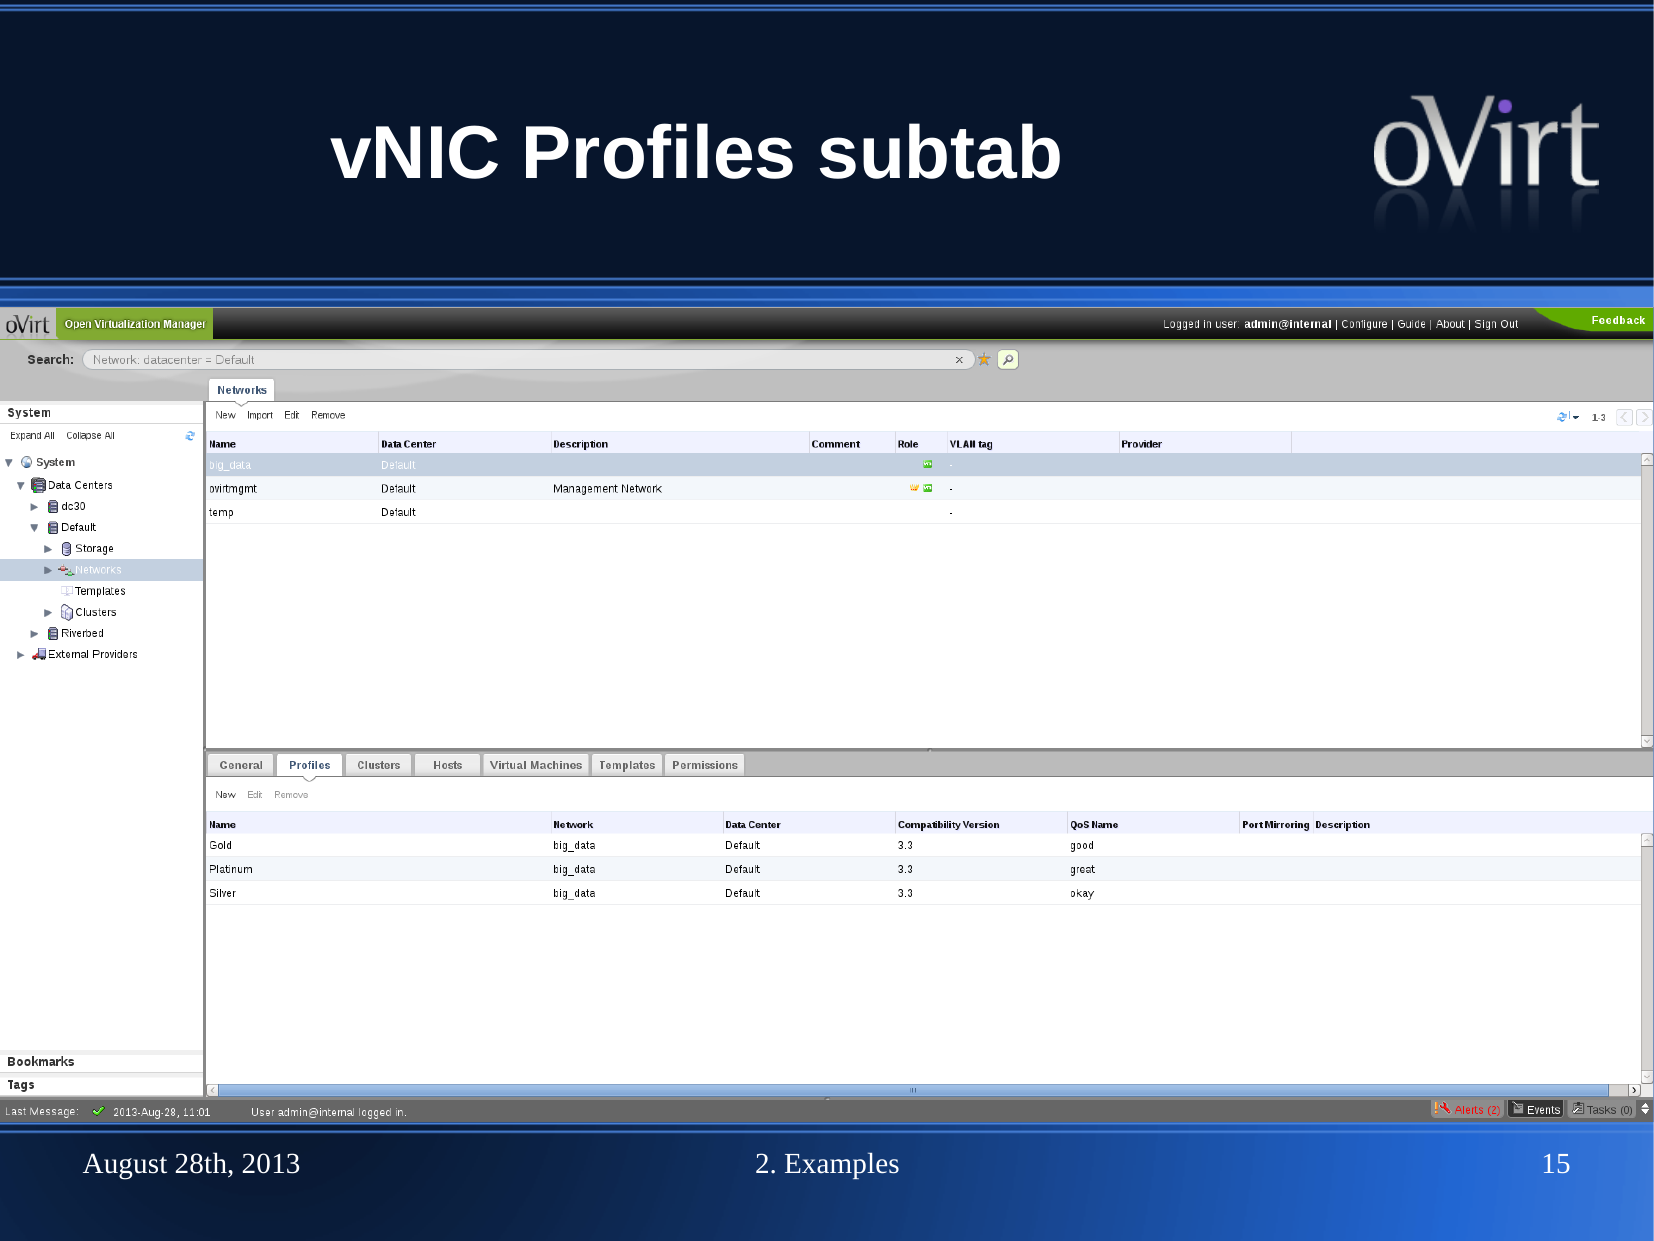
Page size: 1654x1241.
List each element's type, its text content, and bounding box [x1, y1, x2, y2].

title vNIC Profiles subtab [82, 49, 1312, 257]
picture [0, 0, 1654, 1241]
